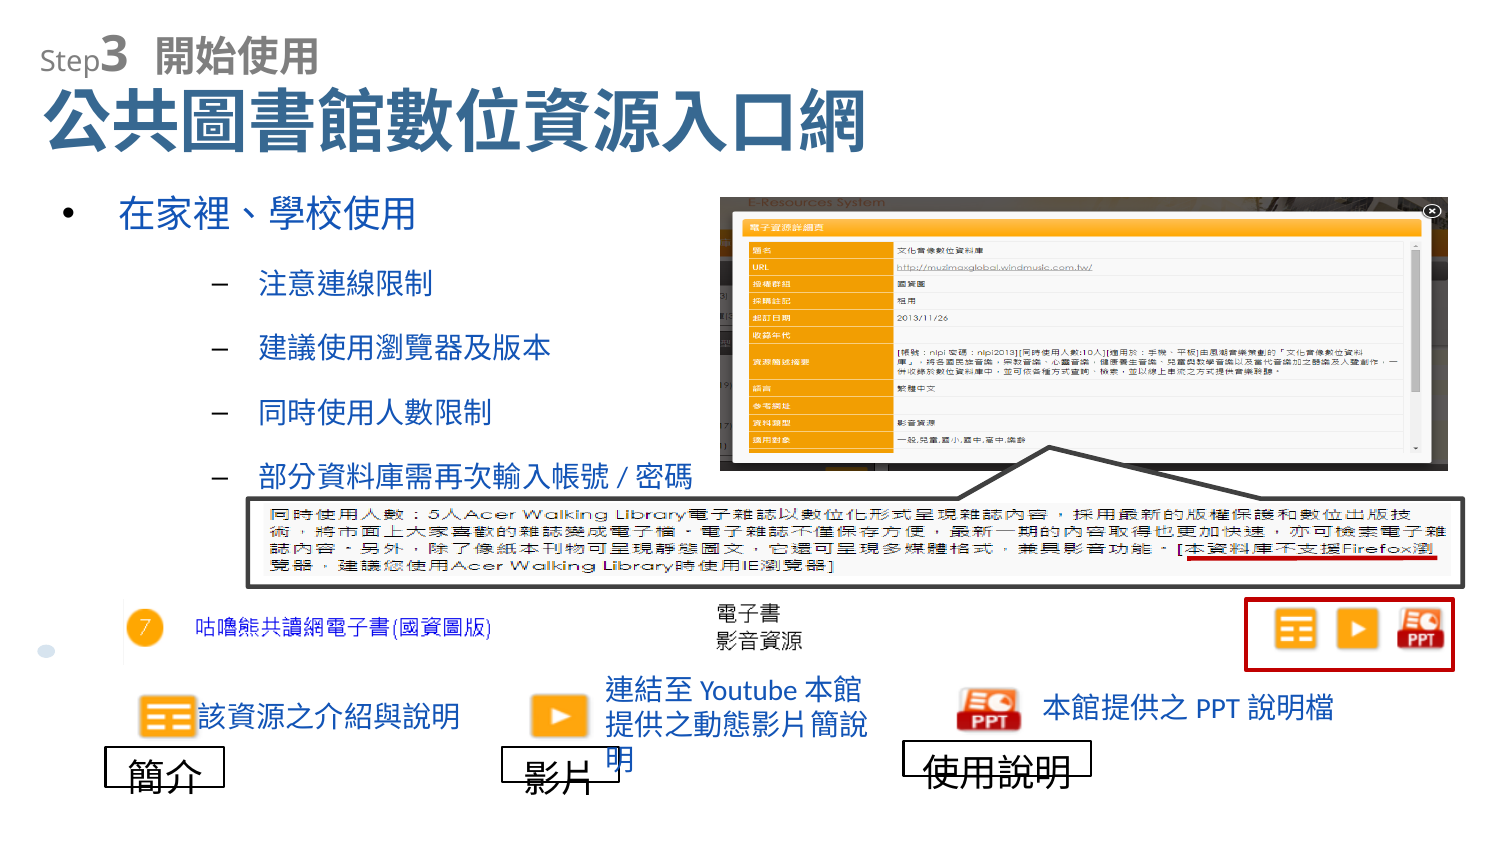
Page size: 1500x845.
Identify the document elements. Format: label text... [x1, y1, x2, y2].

text_box [247, 447, 1463, 587]
picture [720, 197, 1448, 471]
picture [123, 599, 1244, 665]
picture [1248, 602, 1451, 665]
text_box 公共圖書館數位資源入口網 [27, 70, 883, 168]
picture [130, 688, 210, 746]
text_box 連結至Youtube本館提供之動態影片簡說明 [590, 664, 896, 750]
text_box 簡介 [106, 747, 224, 787]
text_box 使用說明 [903, 741, 1091, 776]
picture [519, 687, 590, 746]
picture [944, 681, 1031, 740]
text_box [37, 644, 55, 658]
picture [263, 503, 1451, 576]
text_box 該資源之介紹與說明 [183, 690, 508, 741]
text_box 本館提供之PPT說明檔 [1027, 681, 1365, 733]
text_box Step3 開始使用 [24, 13, 715, 90]
list 在家裡、學校使用 注意連線限制 建議使用瀏覽器及版本 同時使用人數限制 部分資料庫需再次輸入帳號/密碼 [46, 175, 751, 686]
text_box 影片 [502, 747, 619, 782]
